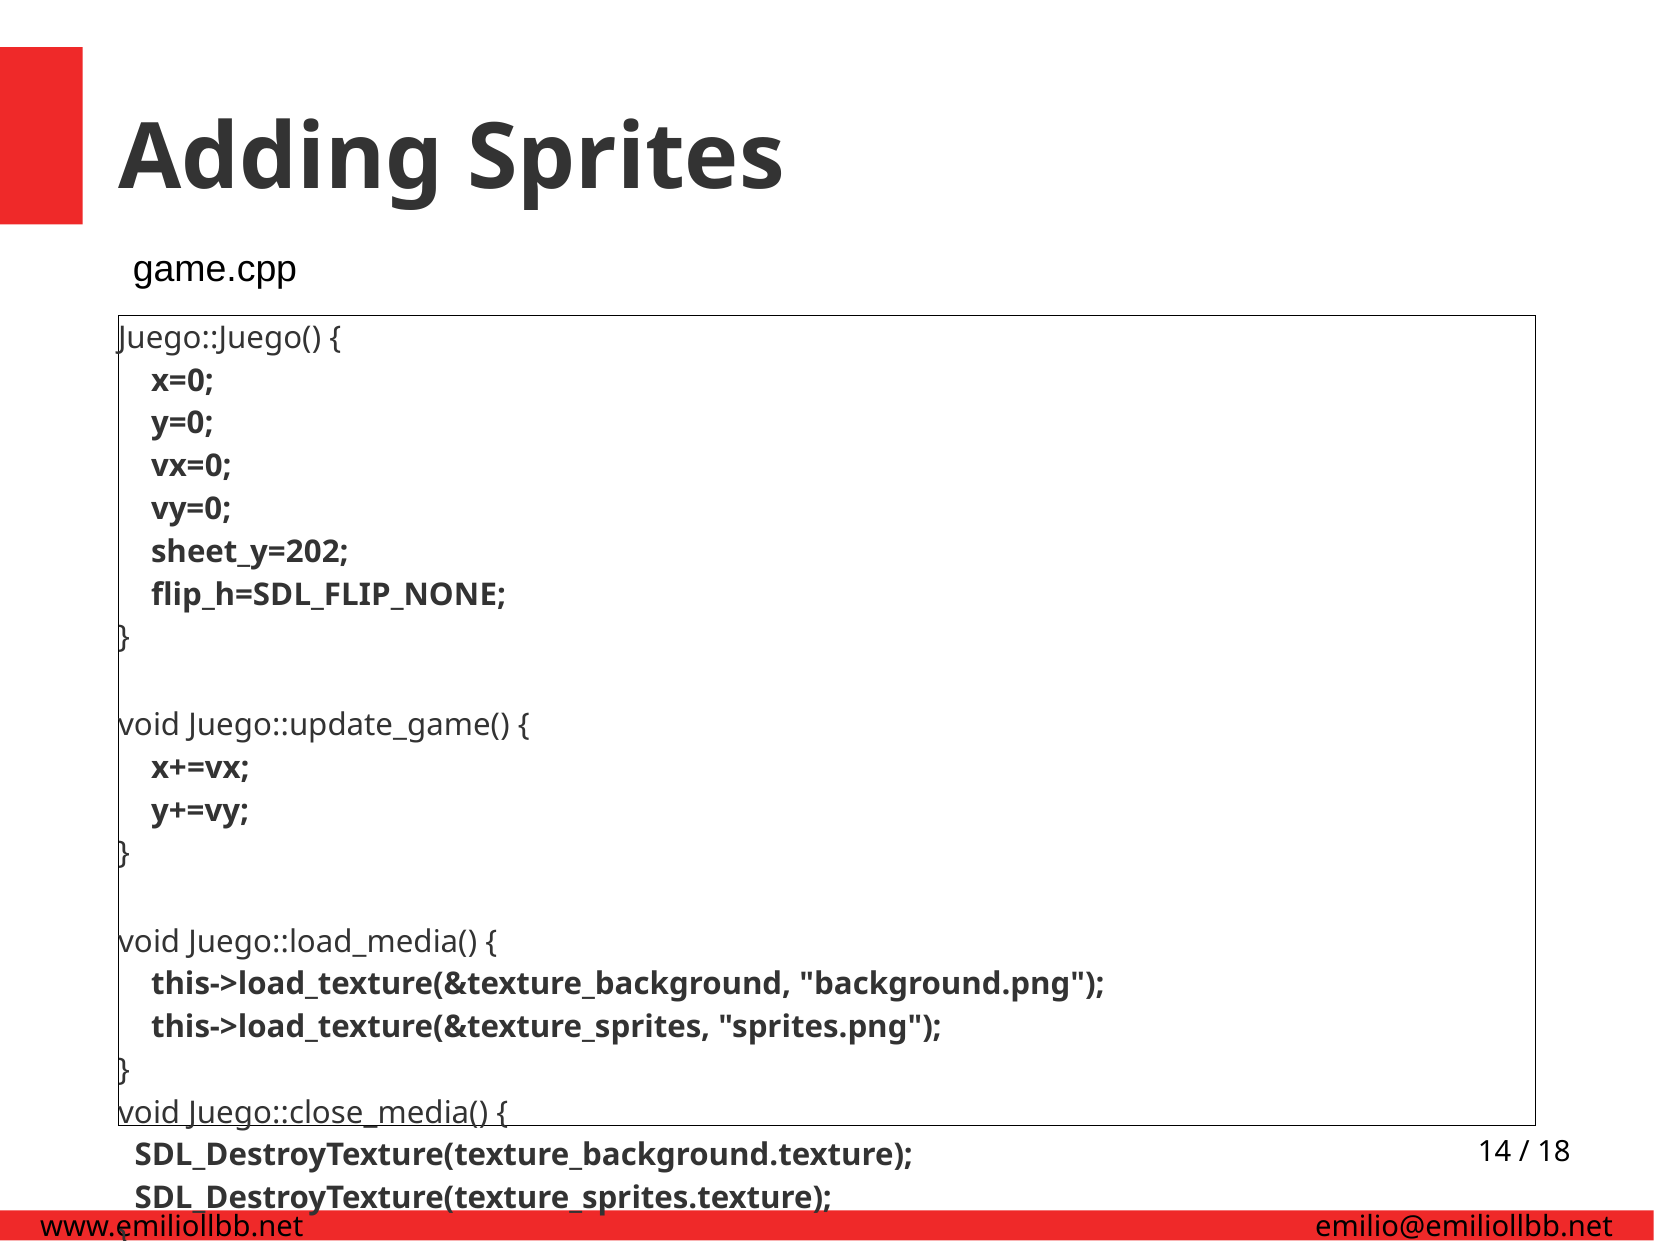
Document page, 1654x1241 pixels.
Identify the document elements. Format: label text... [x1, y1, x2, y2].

list Juego::Juego() { x=0; y=0; vx=0; vy=0; sheet_y=202; flip_h=SDL_FLIP_NONE; } void Juego::update_game() { x+=vx; y+=vy; } void Juego::load_media() { this->load_texture(&texture_background, "background.png"); this->load_texture(&texture_sprites, "sprites.png"); } void Juego::close_media() { SDL_DestroyTexture(texture_background.texture); SDL_DestroyTexture(texture_sprites.texture); } [118, 315, 1536, 1126]
title Adding Sprites [118, 49, 1571, 257]
text_box game.cpp [118, 240, 571, 297]
